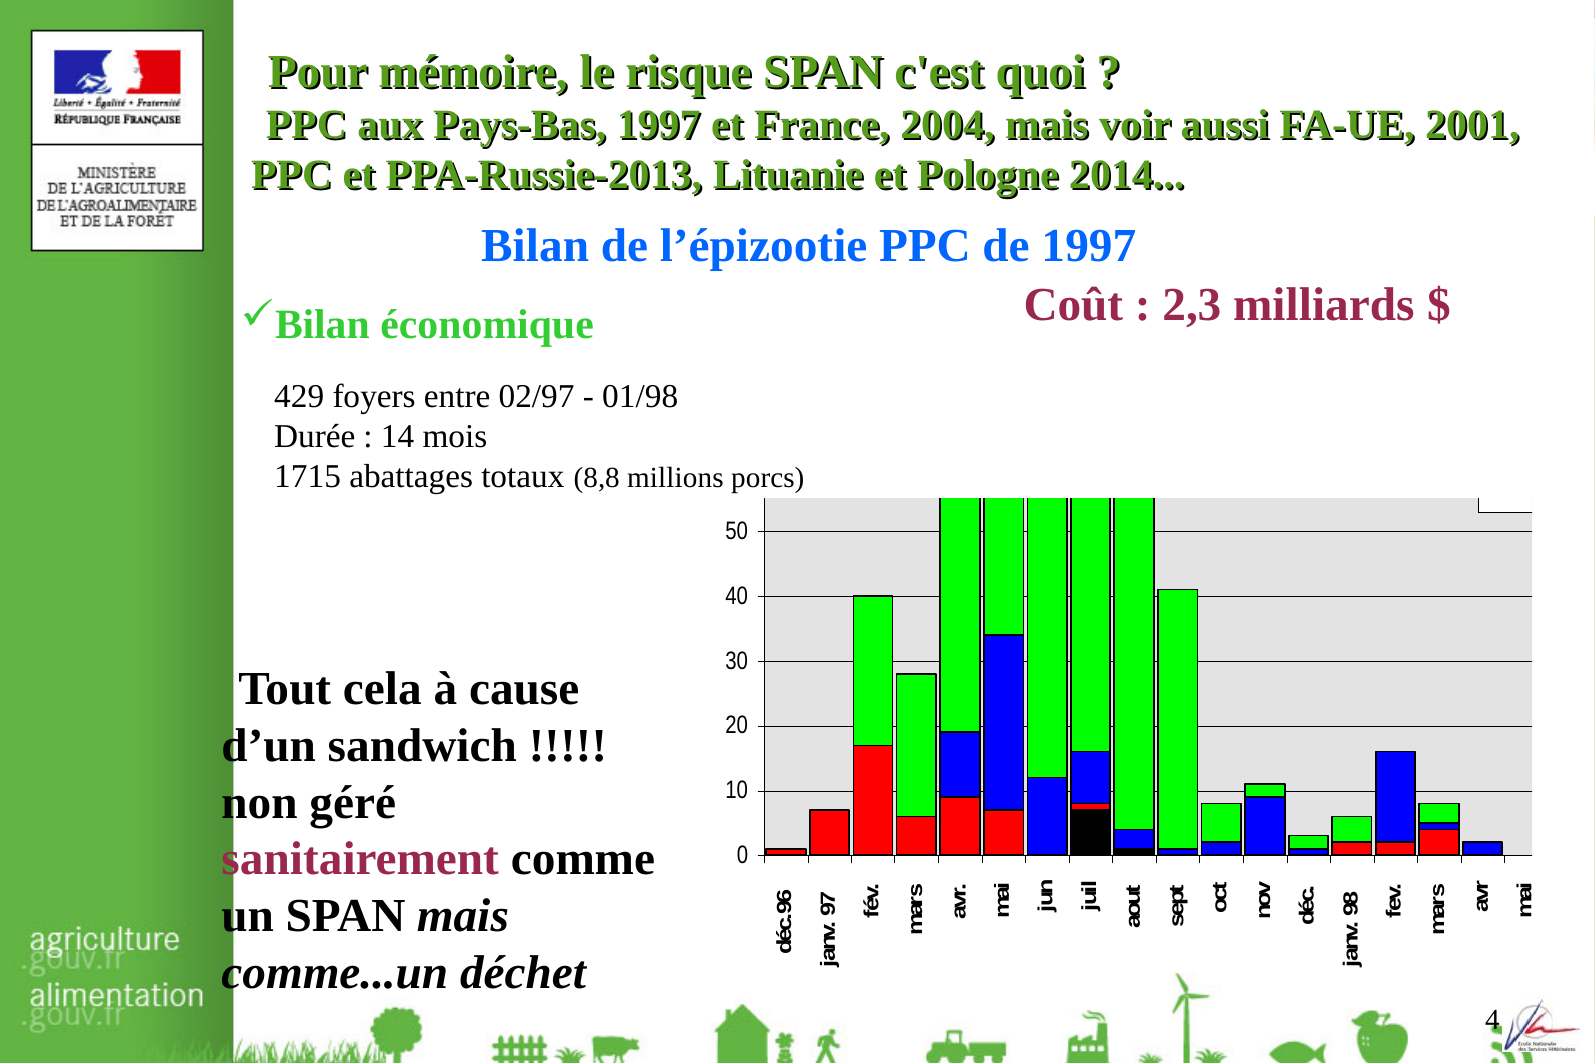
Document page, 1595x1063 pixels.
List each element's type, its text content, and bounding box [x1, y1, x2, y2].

picture [0, 0, 1595, 1063]
text_box Coût : 2,3 milliards $ [991, 265, 1565, 338]
text_box Bilan de l’épizootie PPC de 1997 [449, 206, 1152, 279]
text_box Bilan économique [225, 288, 609, 355]
text_box <numéro> [1183, 992, 1515, 1063]
text_box Pour mémoire, le risque SPAN c'est quoi ? PPC aux Pays-Bas, 1997 et France, 2004, mais voir aussi FA-UE, 2001, PPC et PPA-Russie-2013, Lituanie et Pologne 2014... [236, 0, 1595, 205]
text_box Tout cela à cause d’un sandwich !!!!! non géré sanitairement comme un SPAN mais comme...un déchet [206, 649, 680, 1006]
text_box 429 foyers entre 02/97 - 01/98 Durée : 14 mois 1715 abattages totaux (8,8 millions porcs) [247, 374, 820, 502]
